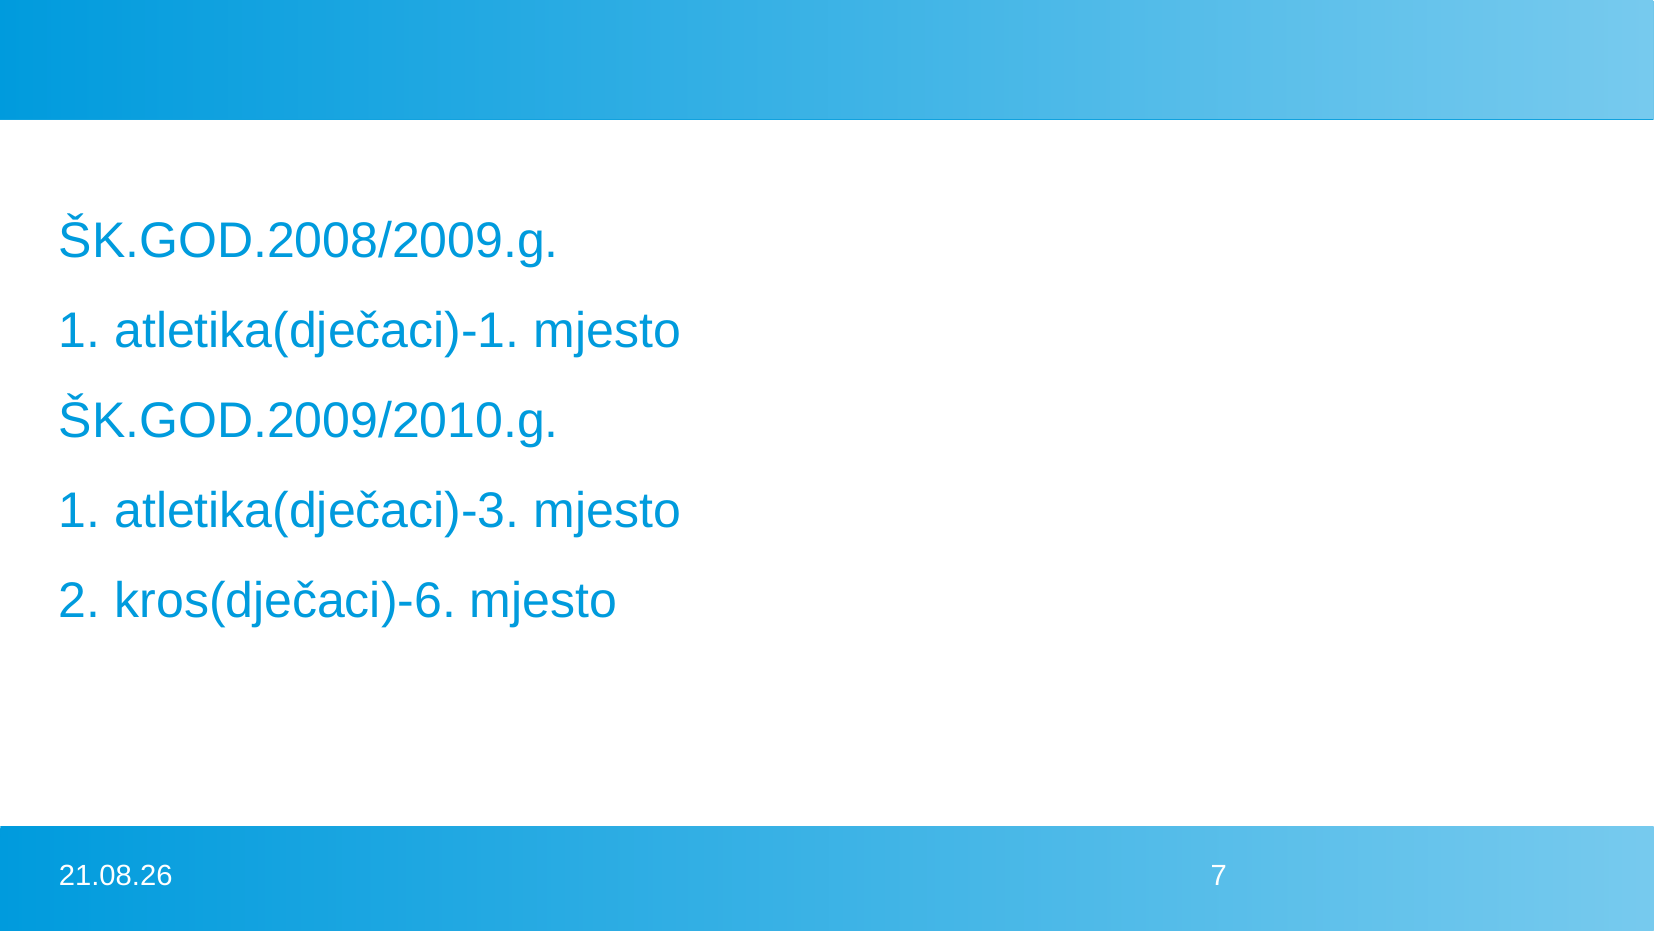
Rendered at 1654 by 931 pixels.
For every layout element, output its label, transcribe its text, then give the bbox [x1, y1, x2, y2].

text_box [59, 856, 443, 916]
list ŠK.GOD.2008/2009.g. 1. atletika(dječaci)-1. mjesto ŠK.GOD.2009/2010.g. 1. atletika(dječaci)-3. mjesto 2. kros(dječaci)-6. mjesto [59, 177, 1595, 768]
text_box [1210, 856, 1595, 916]
